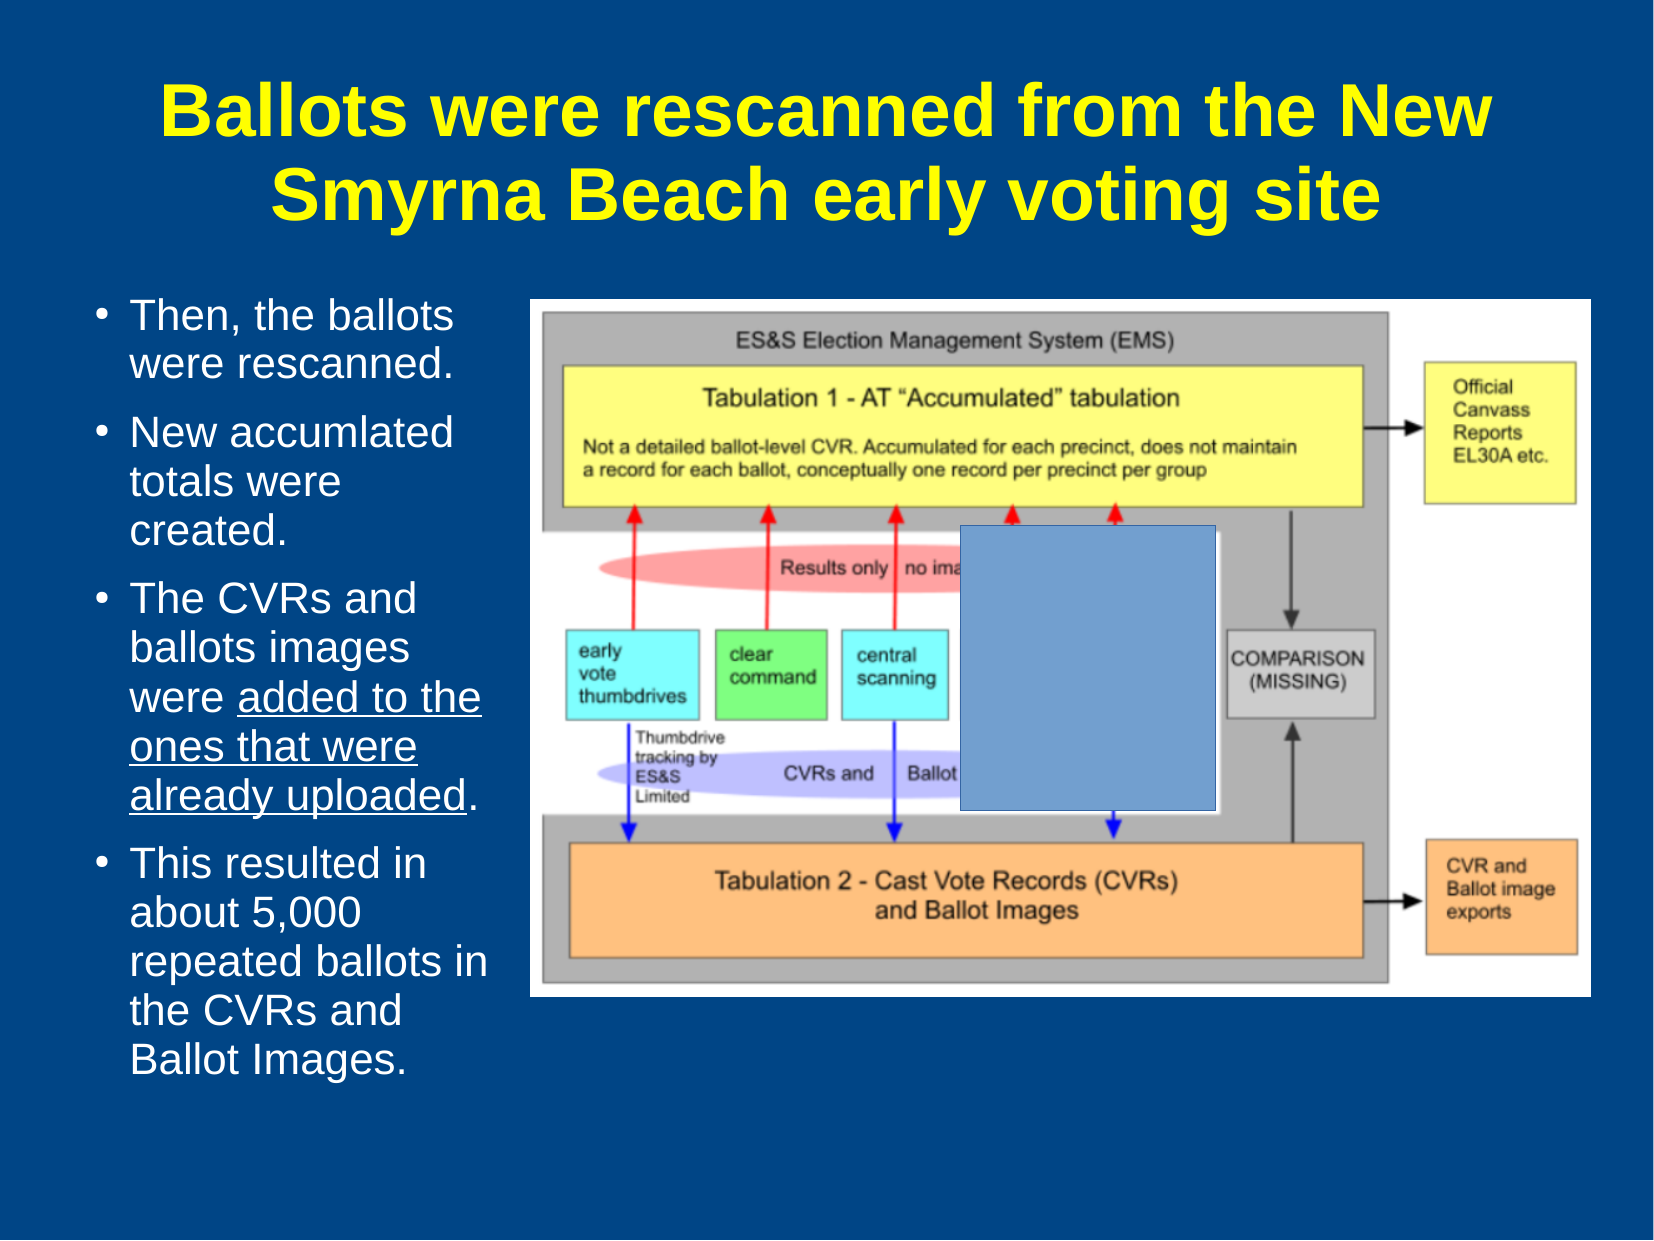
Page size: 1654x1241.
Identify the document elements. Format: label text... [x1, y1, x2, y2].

list Then, the ballots were rescanned. New accumlated totals were created. The CVRs and ballots images were added to the ones that were already uploaded. This resulted in about 5,000 repeated ballots in the CVRs and Ballot Images. [82, 290, 511, 1096]
text_box [960, 525, 1216, 811]
title Ballots were rescanned from the New Smyrna Beach early voting site [82, 49, 1571, 257]
picture [530, 299, 1591, 997]
